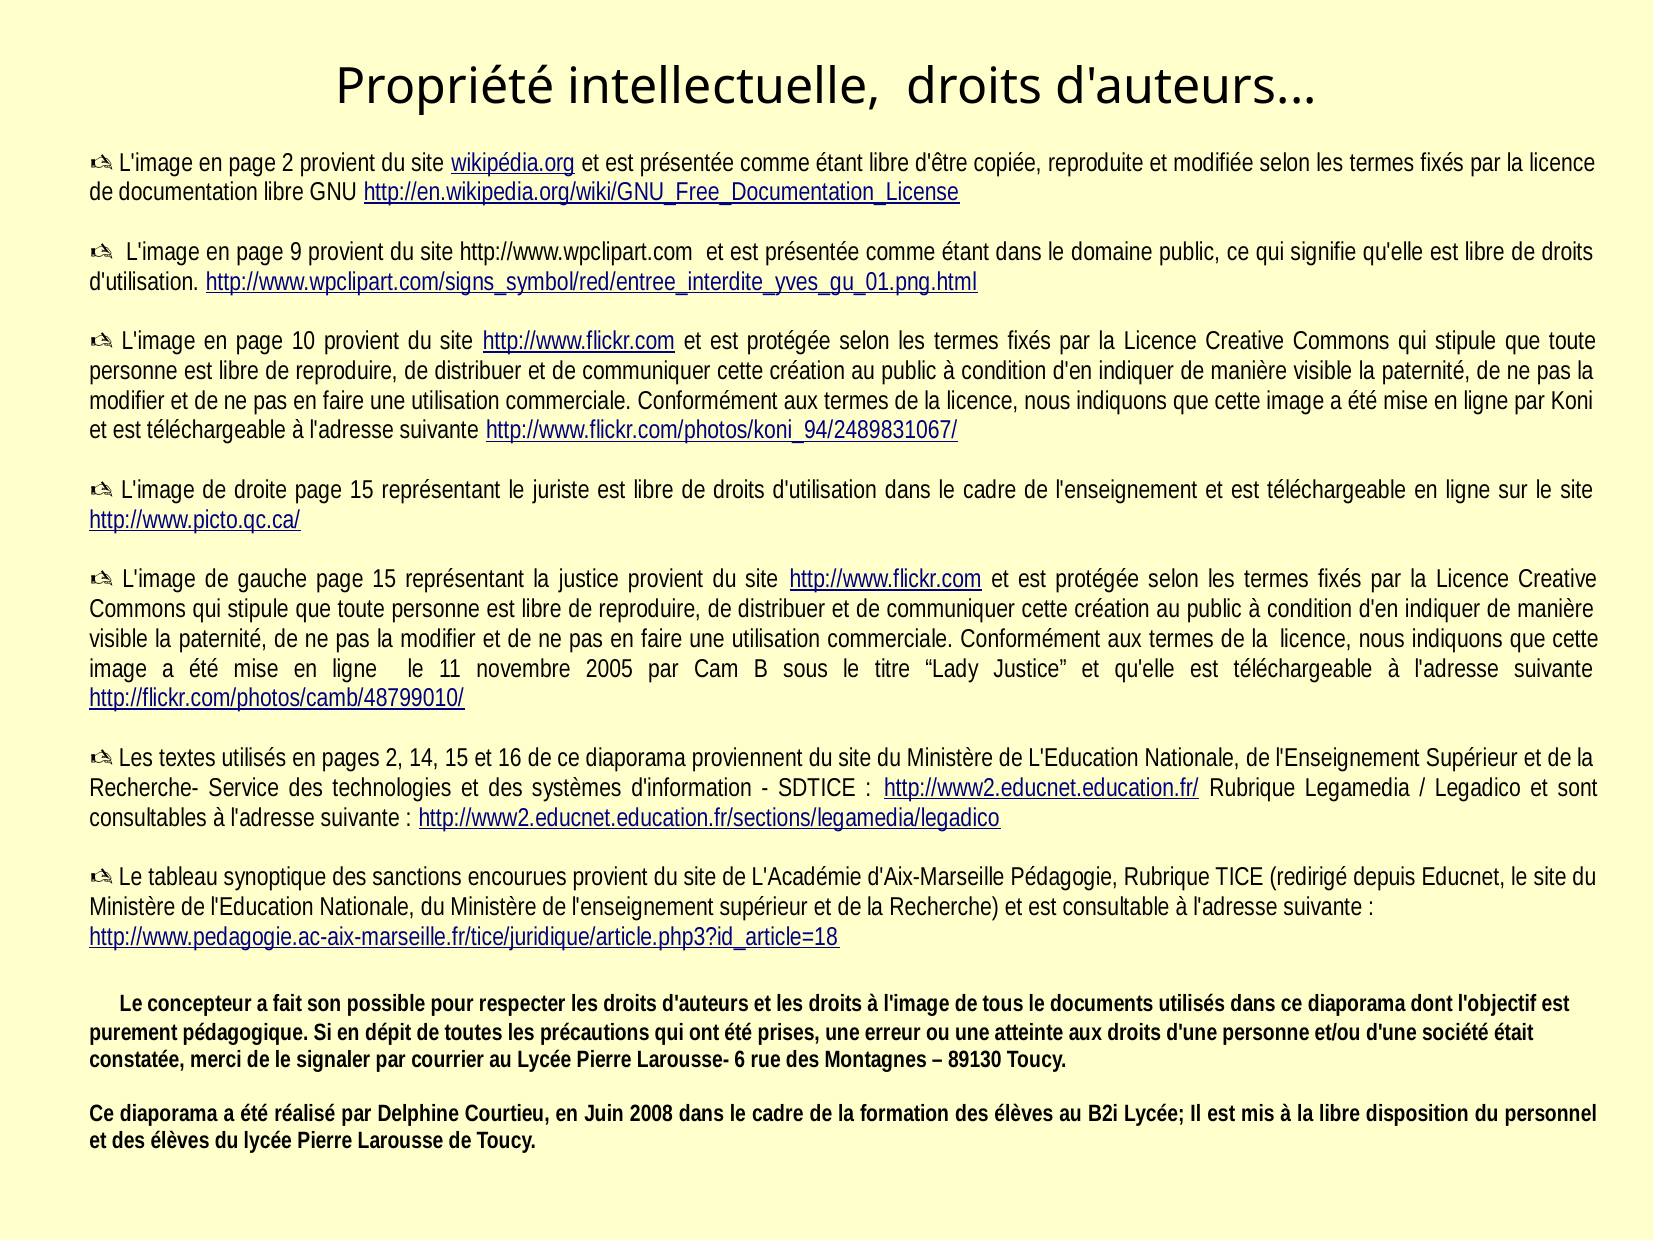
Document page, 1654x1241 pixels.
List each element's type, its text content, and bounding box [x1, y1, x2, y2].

chart [88, 118, 1599, 1241]
title Propriété intellectuelle, droits d'auteurs... [82, 49, 1571, 119]
